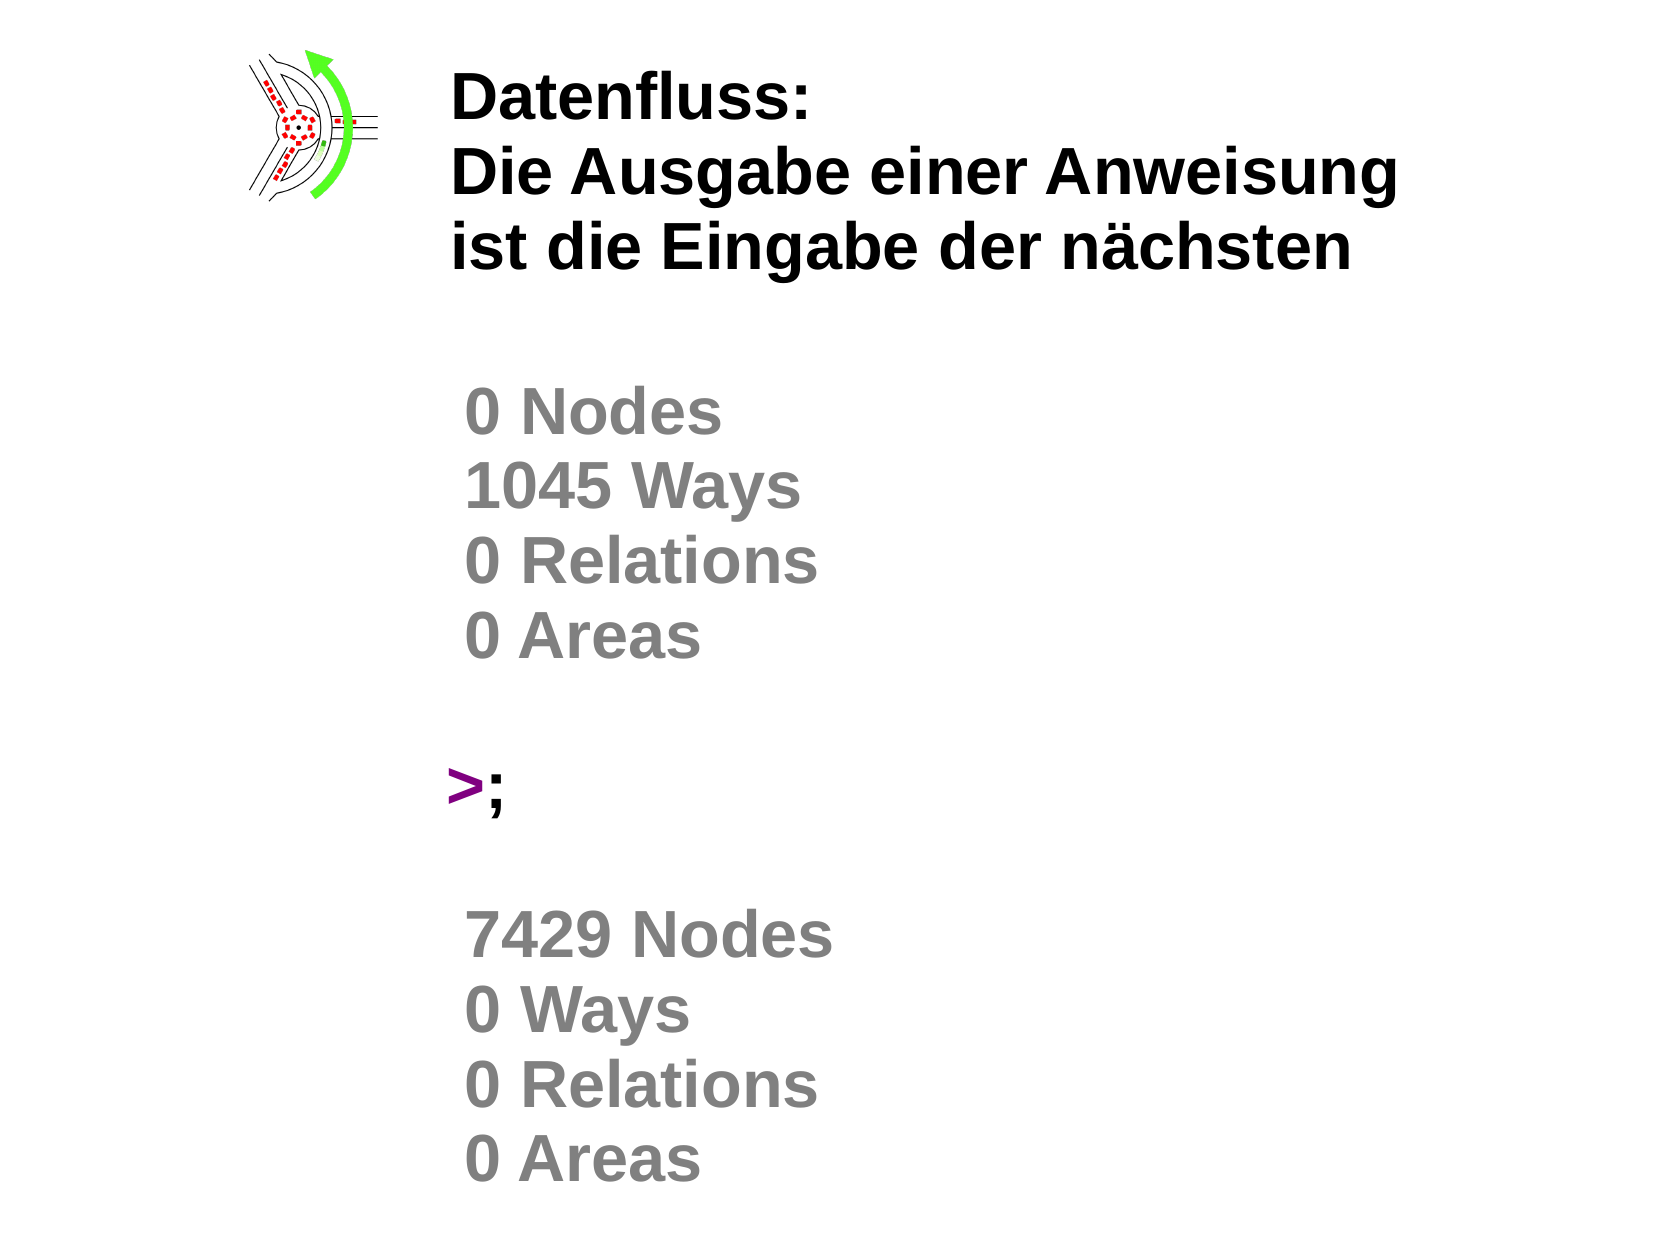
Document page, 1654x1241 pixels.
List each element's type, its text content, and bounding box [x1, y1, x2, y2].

picture [232, 49, 390, 206]
text_box 0 Nodes 1045 Ways 0 Relations 0 Areas >; 7429 Nodes 0 Ways 0 Relations 0 Areas [376, 366, 1263, 1241]
text_box Datenfluss: Die Ausgabe einer Anweisung ist die Eingabe der nächsten [435, 52, 1418, 292]
